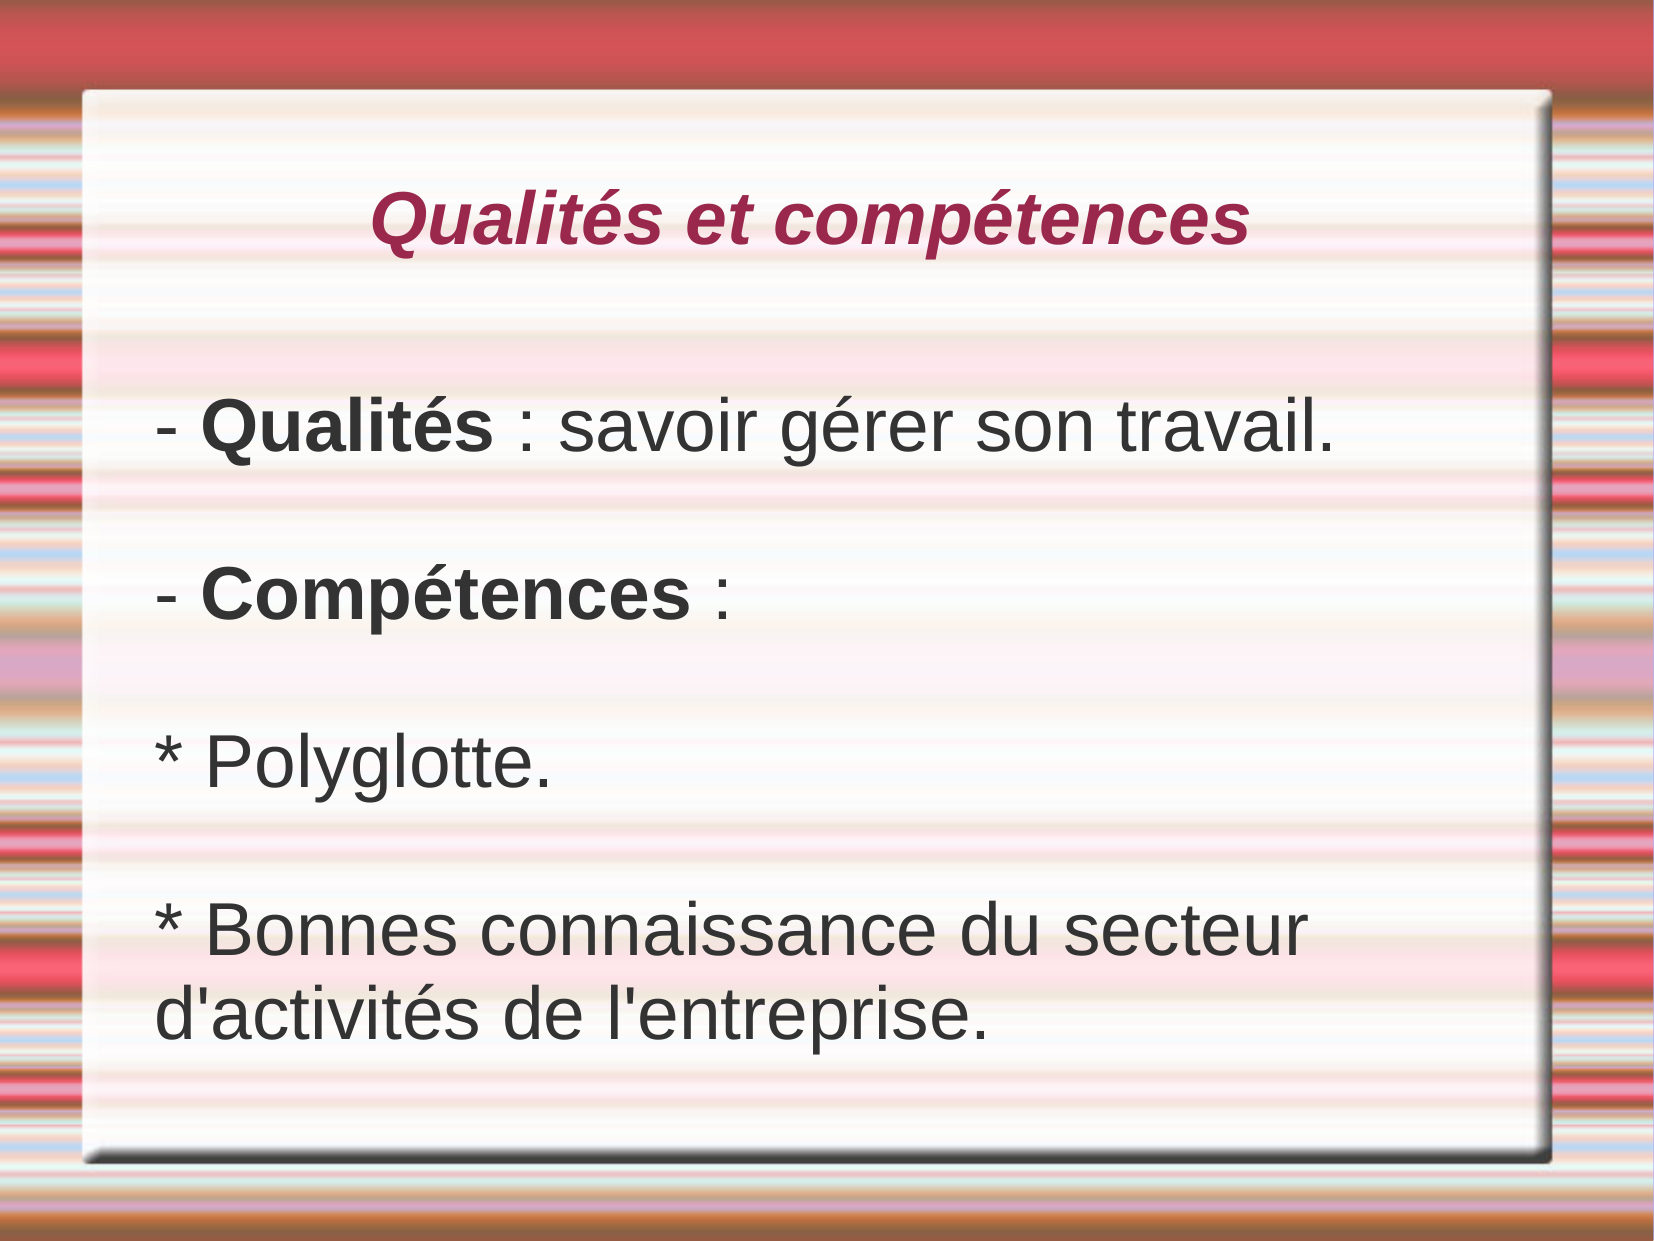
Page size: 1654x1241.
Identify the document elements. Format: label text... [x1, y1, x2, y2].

title Qualités et compétences [88, 114, 1534, 322]
list - Qualités : savoir gérer son travail. - Compétences : * Polyglotte. * Bonnes connaissance du secteur d'activités de l'entreprise. [154, 383, 1536, 1166]
picture [0, 0, 1654, 1241]
